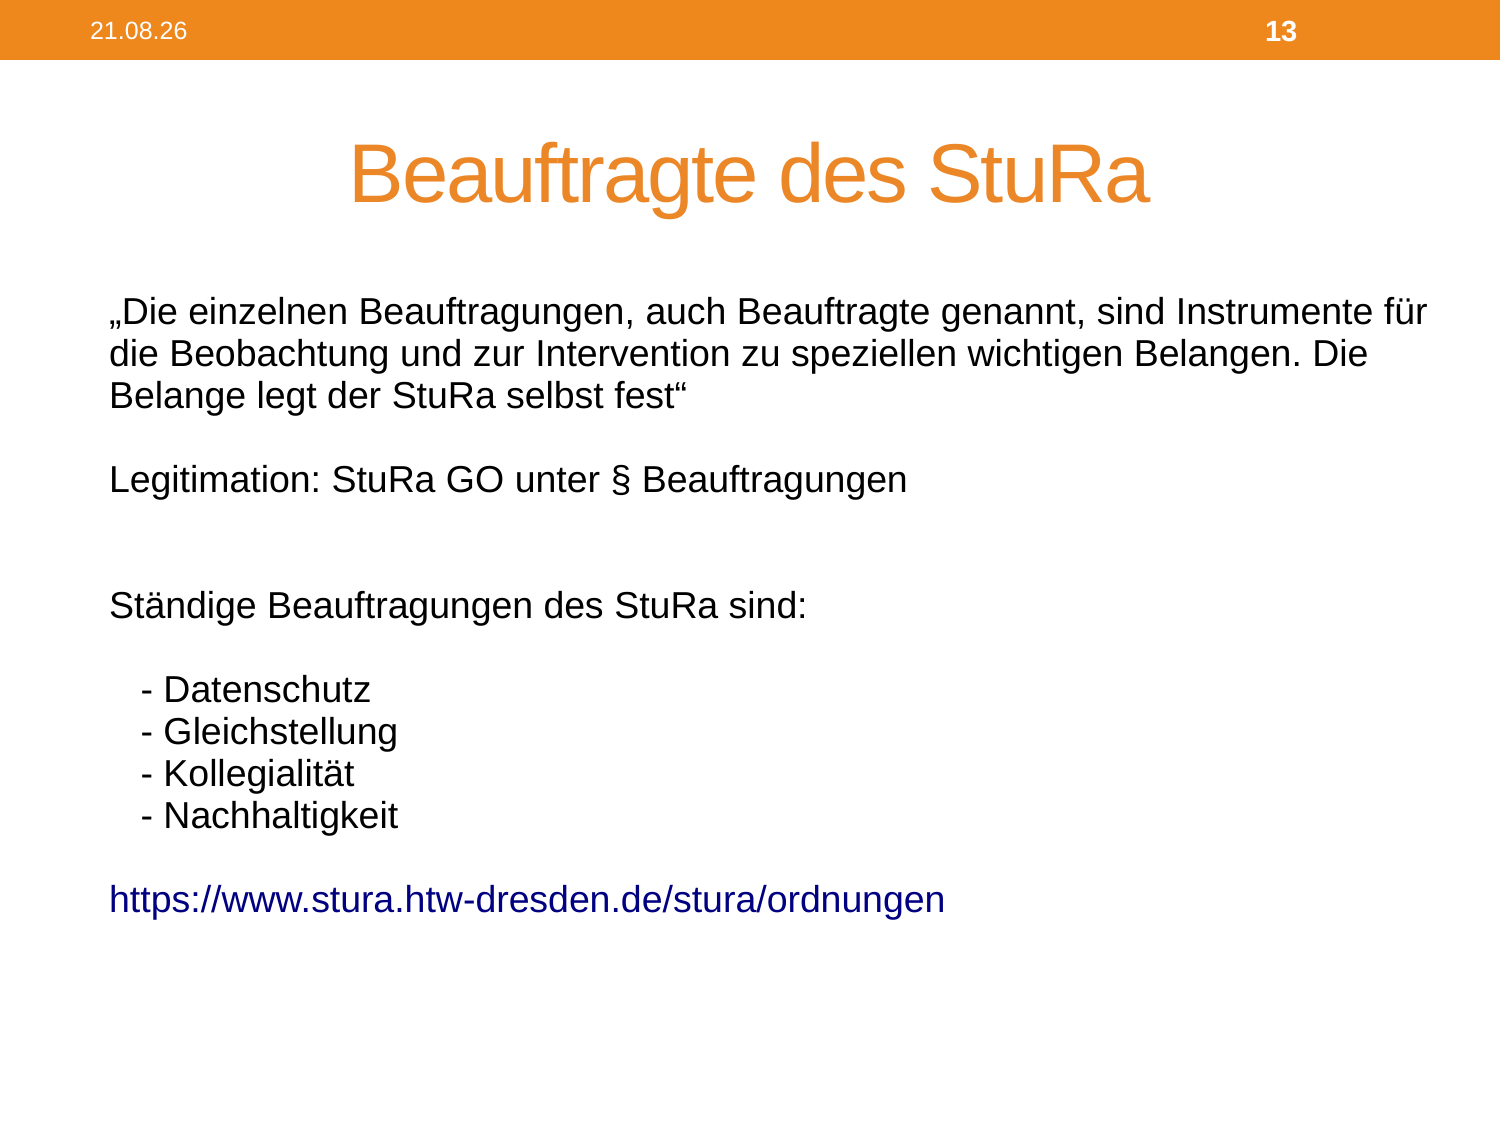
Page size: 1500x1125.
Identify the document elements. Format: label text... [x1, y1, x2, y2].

text_box „Die einzelnen Beauftragungen, auch Beauftragte genannt, sind Instrumente für die Beobachtung und zur Intervention zu speziellen wichtigen Belangen. Die Belange legt der StuRa selbst fest“ Legitimation: StuRa GO unter § Beauftragungen Ständige Beauftragungen des StuRa sind: - Datenschutz - Gleichstellung - Kollegialität - Nachhaltigkeit https://www.stura.htw-dresden.de/stura/ordnungen [94, 283, 1465, 1016]
slide_number 08.01.19 [75, 3, 550, 57]
slide_number <Nummer> [1250, 3, 1425, 57]
title Beauftragte des StuRa [75, 87, 1425, 250]
